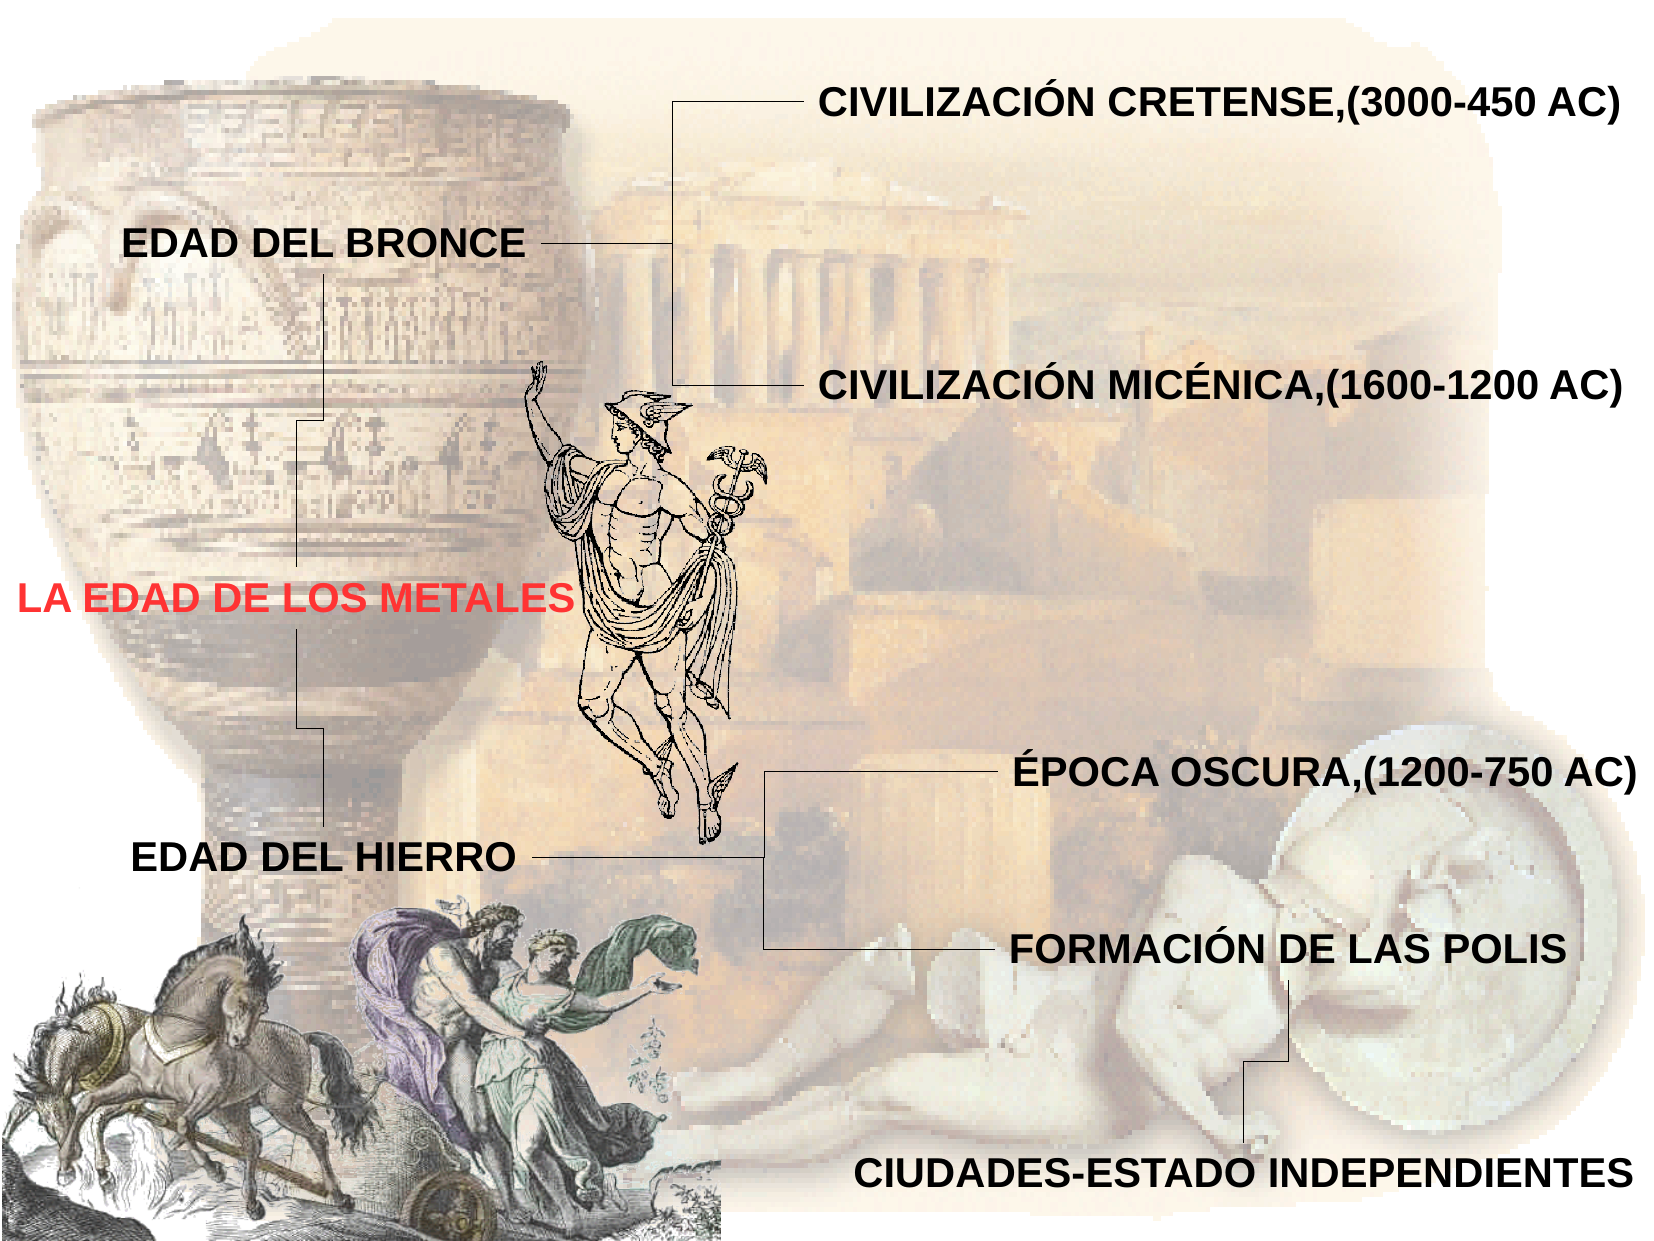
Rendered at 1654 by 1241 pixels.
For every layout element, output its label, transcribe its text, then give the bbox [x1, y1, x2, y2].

text_box ÉPOCA OSCURA,(1200-750 AC) [997, 740, 1654, 804]
picture [0, 0, 1654, 1241]
text_box EDAD DEL BRONCE [106, 212, 542, 275]
text_box CIVILIZACIÓN MICÉNICA,(1600-1200 AC) [803, 354, 1640, 417]
text_box CIVILIZACIÓN CRETENSE,(3000-450 AC) [803, 70, 1637, 134]
text_box CIUDADES-ESTADO INDEPENDIENTES [838, 1142, 1650, 1205]
text_box LA EDAD DE LOS METALES [2, 566, 511, 630]
text_box EDAD DEL HIERRO [115, 826, 533, 862]
text_box FORMACIÓN DE LAS POLIS [994, 918, 1583, 981]
